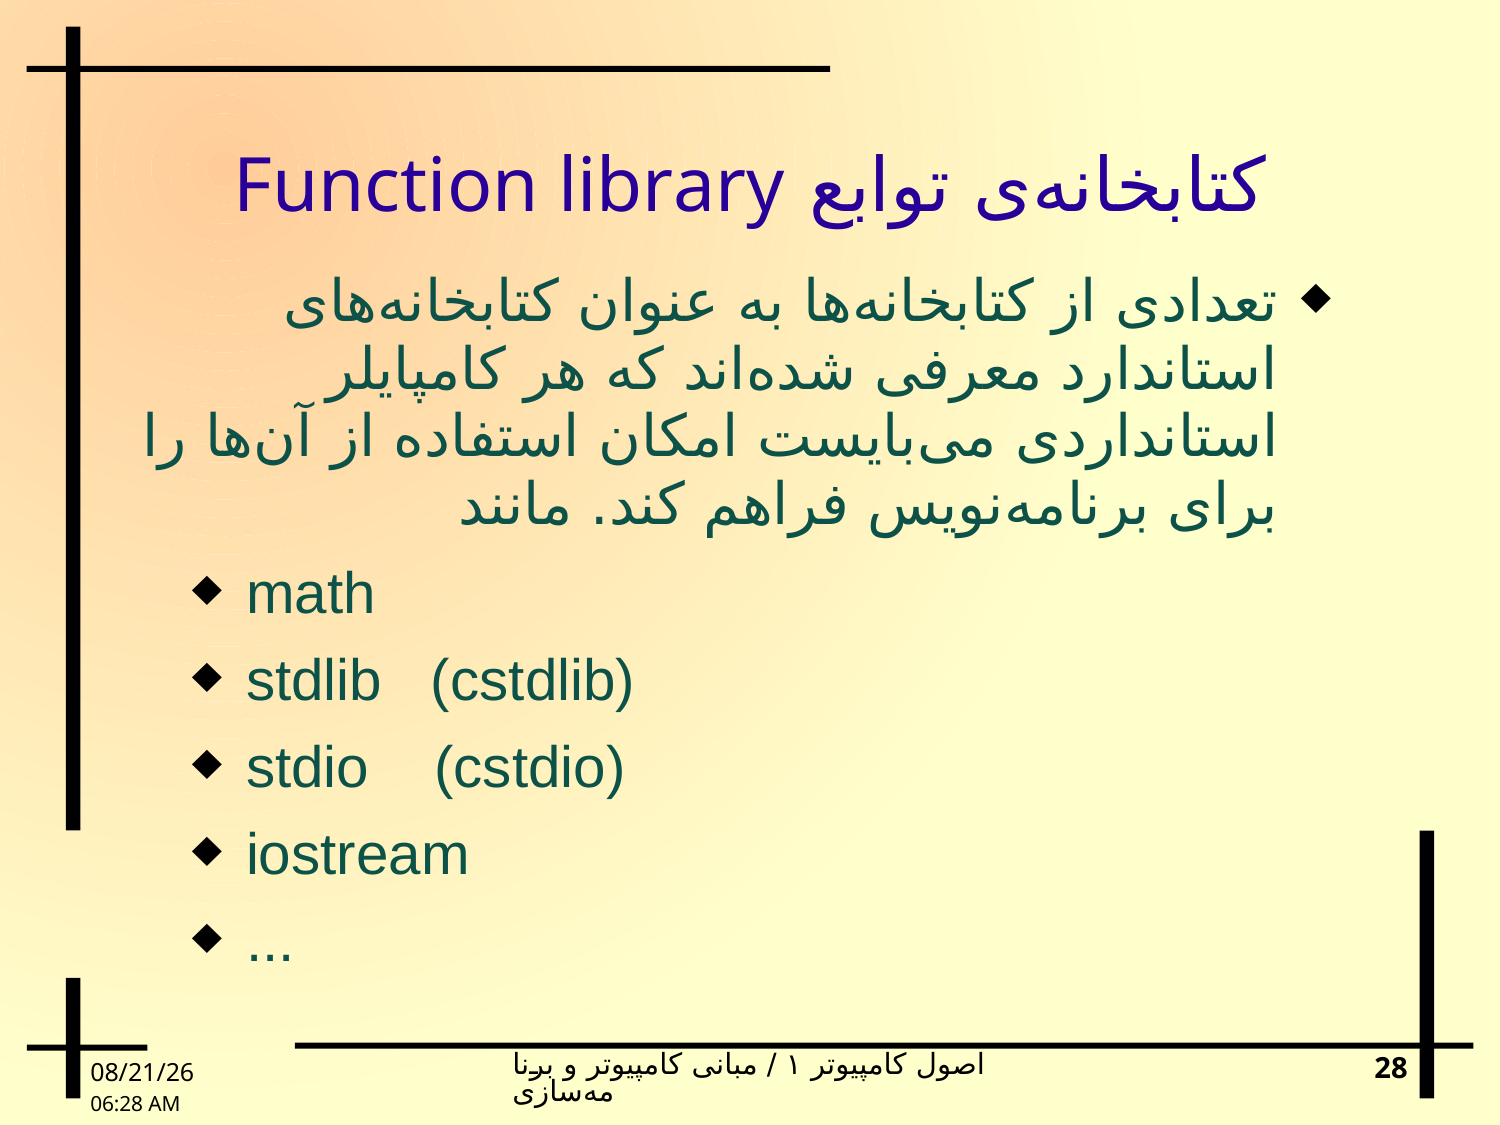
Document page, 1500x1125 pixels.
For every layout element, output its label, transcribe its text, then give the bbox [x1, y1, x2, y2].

title کتابخانه‌ی توابع Function library [109, 121, 1391, 245]
list تعدادی از کتابخانه‌ها به عنوان کتابخانه‌های استاندارد معرفی شده‌اند که هر کامپایلر استانداردی می‌بایست امکان استفاده از آن‌ها را برای برنامه‌نویس فراهم کند. مانند math stdlib (cstdlib) stdio (cstdio) iostream ... [122, 267, 1403, 976]
